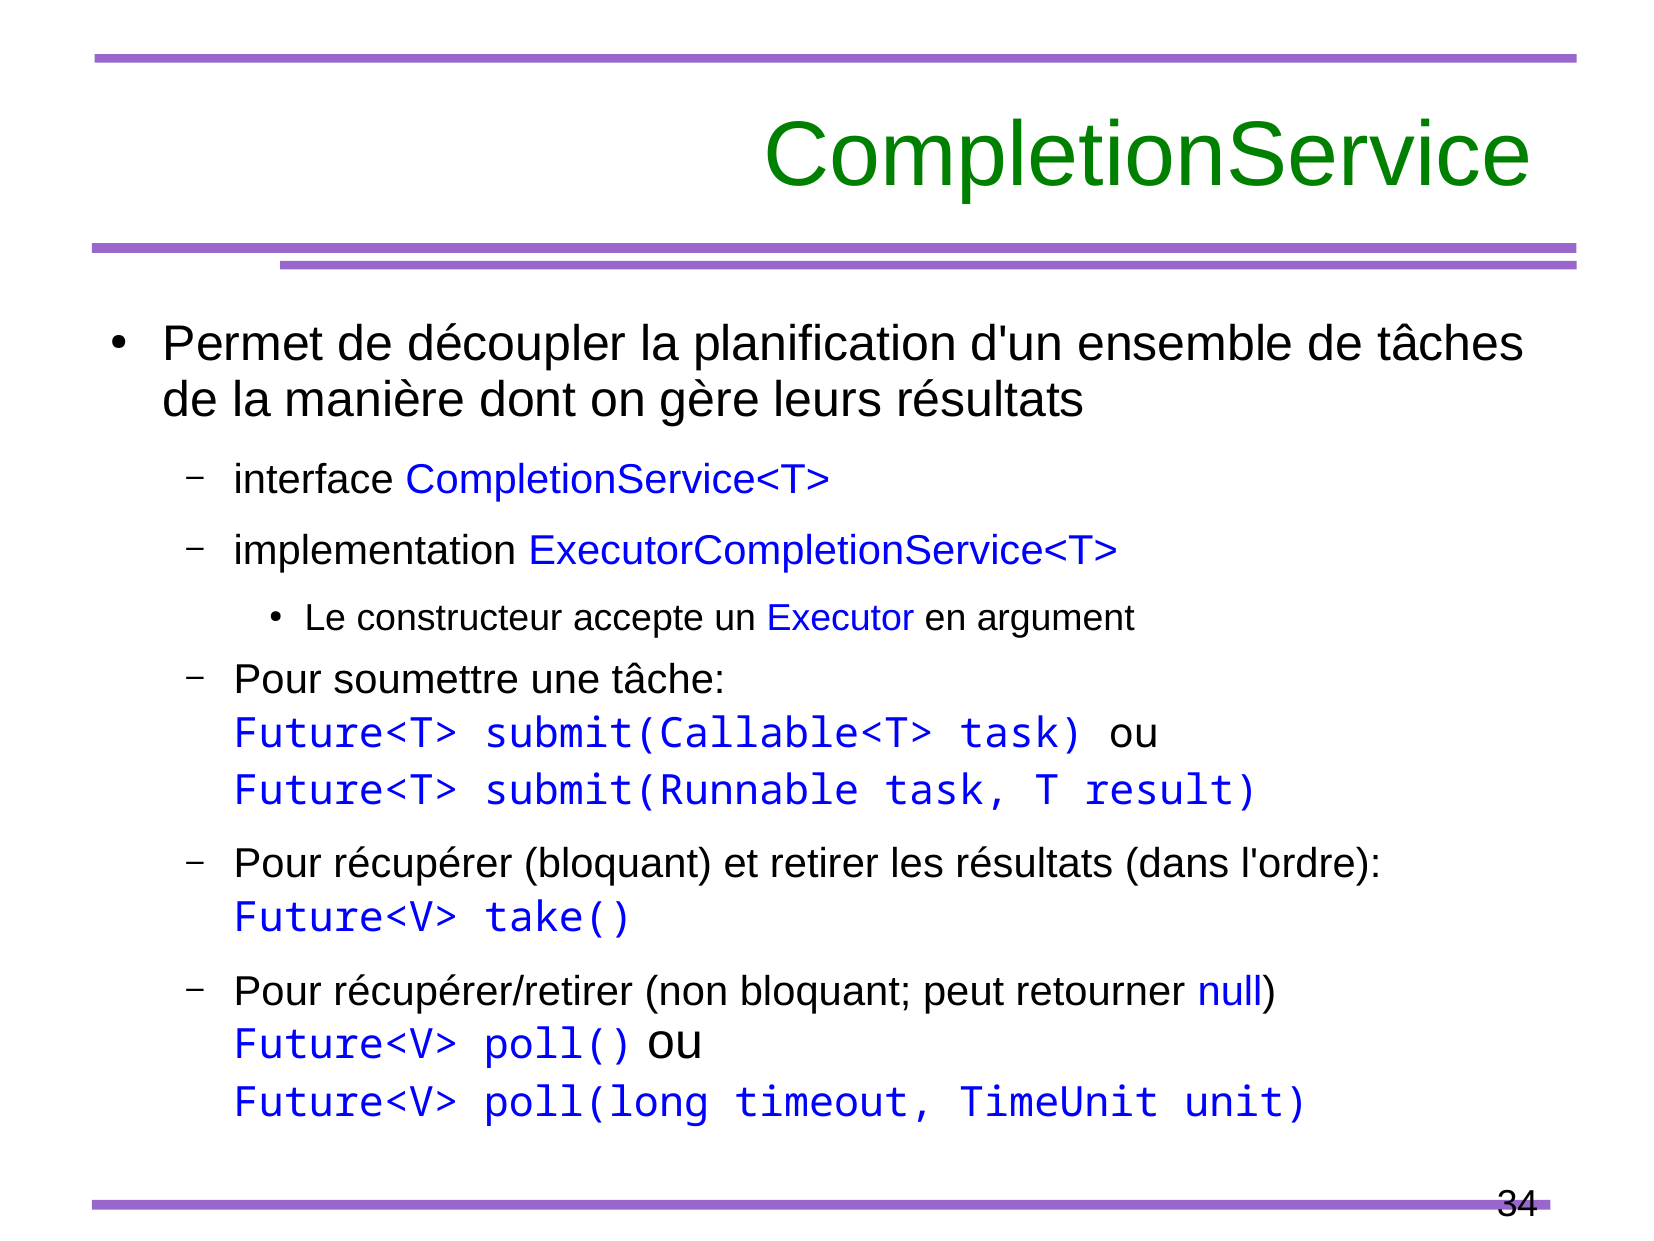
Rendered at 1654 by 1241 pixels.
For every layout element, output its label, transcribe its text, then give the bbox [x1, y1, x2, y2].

title CompletionService [121, 49, 1534, 257]
list Permet de découpler la planification d'un ensemble de tâches de la manière dont on gère leurs résultats interface CompletionService<T> implementation ExecutorCompletionService<T> Le constructeur accepte un Executor en argument Pour soumettre une tâche: Future<T> submit(Callable<T> task) ou Future<T> submit(Runnable task, T result) Pour récupérer (bloquant) et retirer les résultats (dans l'ordre): Future<V> take() Pour récupérer/retirer (non bloquant; peut retourner null) Future<V> poll() ou Future<V> poll(long timeout, TimeUnit unit) [92, 315, 1563, 1163]
